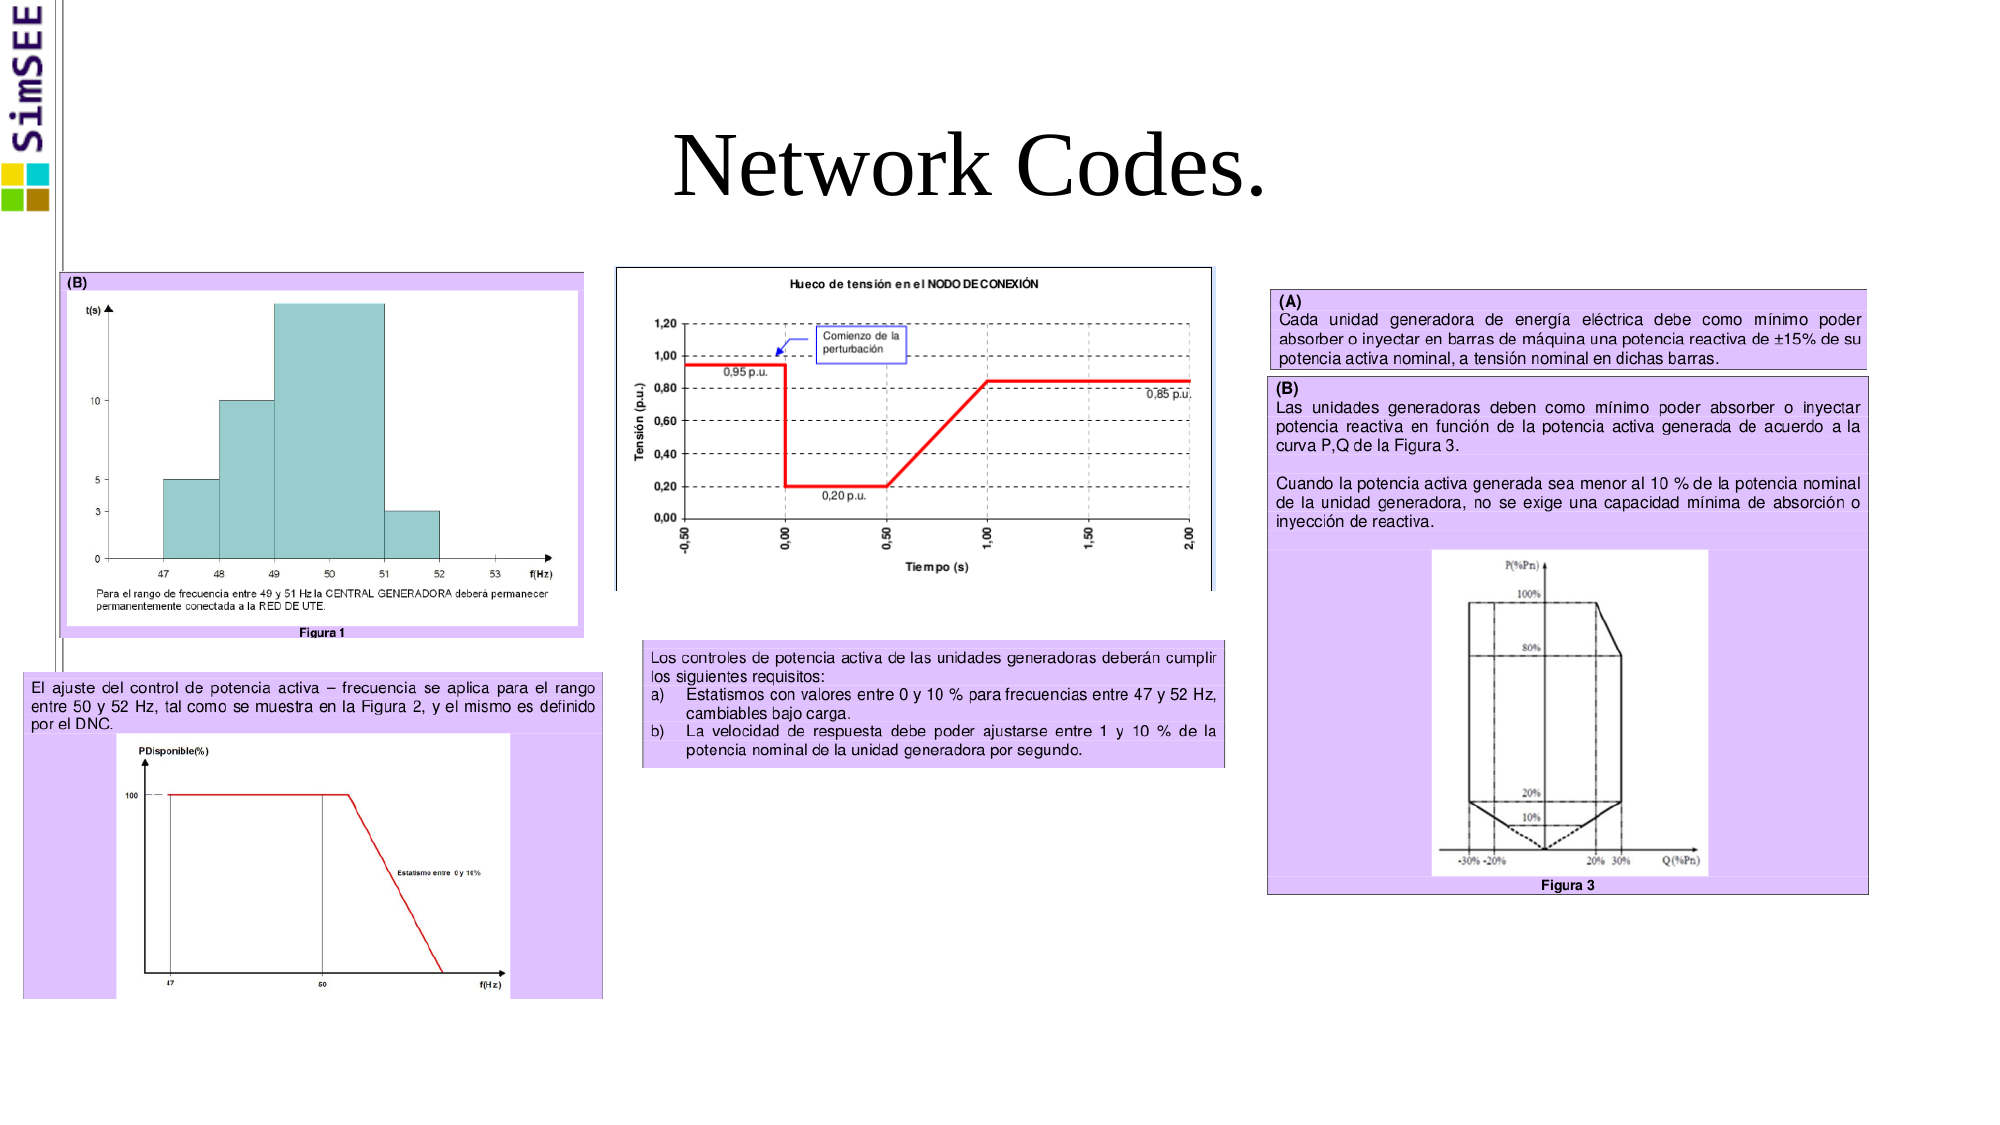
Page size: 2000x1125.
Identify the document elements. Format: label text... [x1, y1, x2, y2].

picture [614, 266, 1216, 591]
picture [0, 162, 51, 213]
picture [0, 5, 52, 154]
picture [23, 672, 603, 999]
picture [1263, 283, 1874, 898]
picture [59, 271, 584, 638]
title Network Codes. [70, 75, 1871, 244]
picture [637, 640, 1229, 768]
